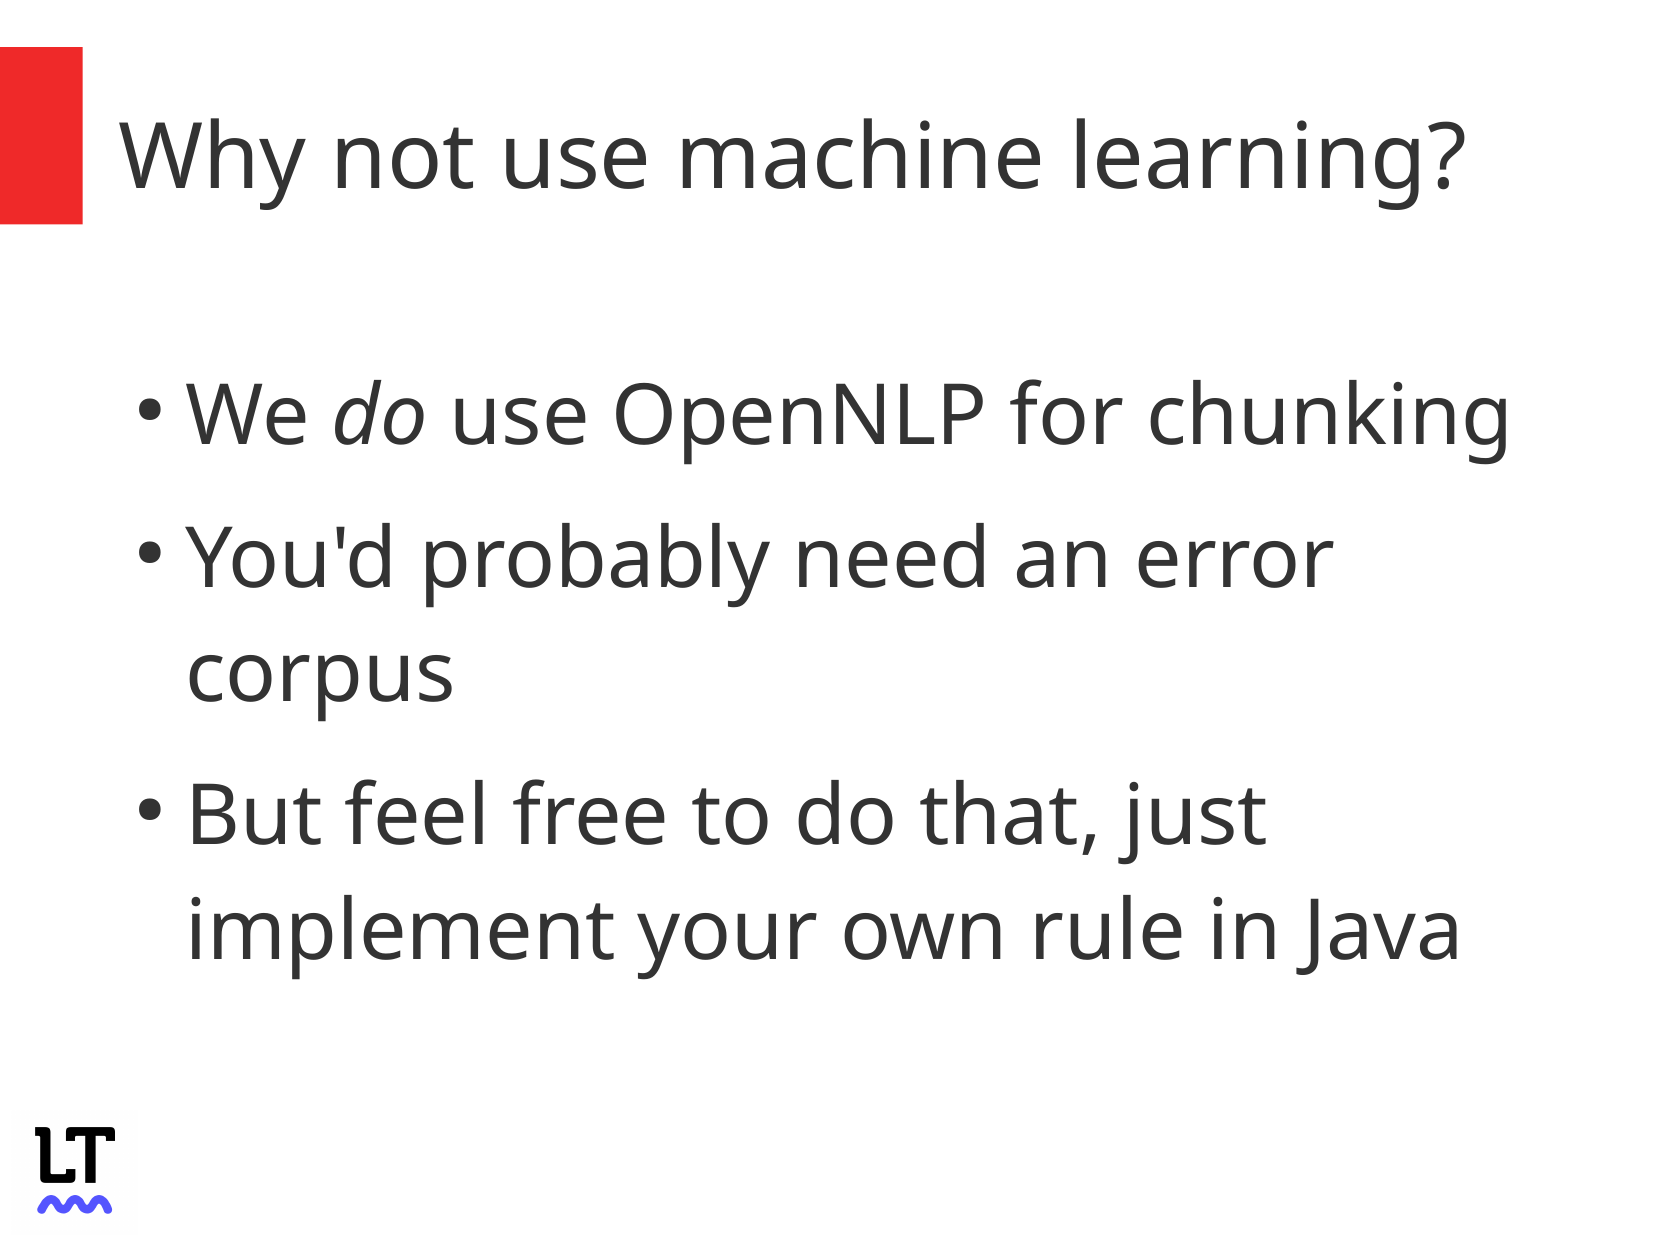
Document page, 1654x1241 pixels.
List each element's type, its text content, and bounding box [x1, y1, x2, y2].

list We do use OpenNLP for chunking You'd probably need an error corpus But feel free to do that, just implement your own rule in Java [118, 354, 1536, 1074]
picture [11, 1110, 138, 1235]
title Why not use machine learning? [118, 49, 1571, 257]
